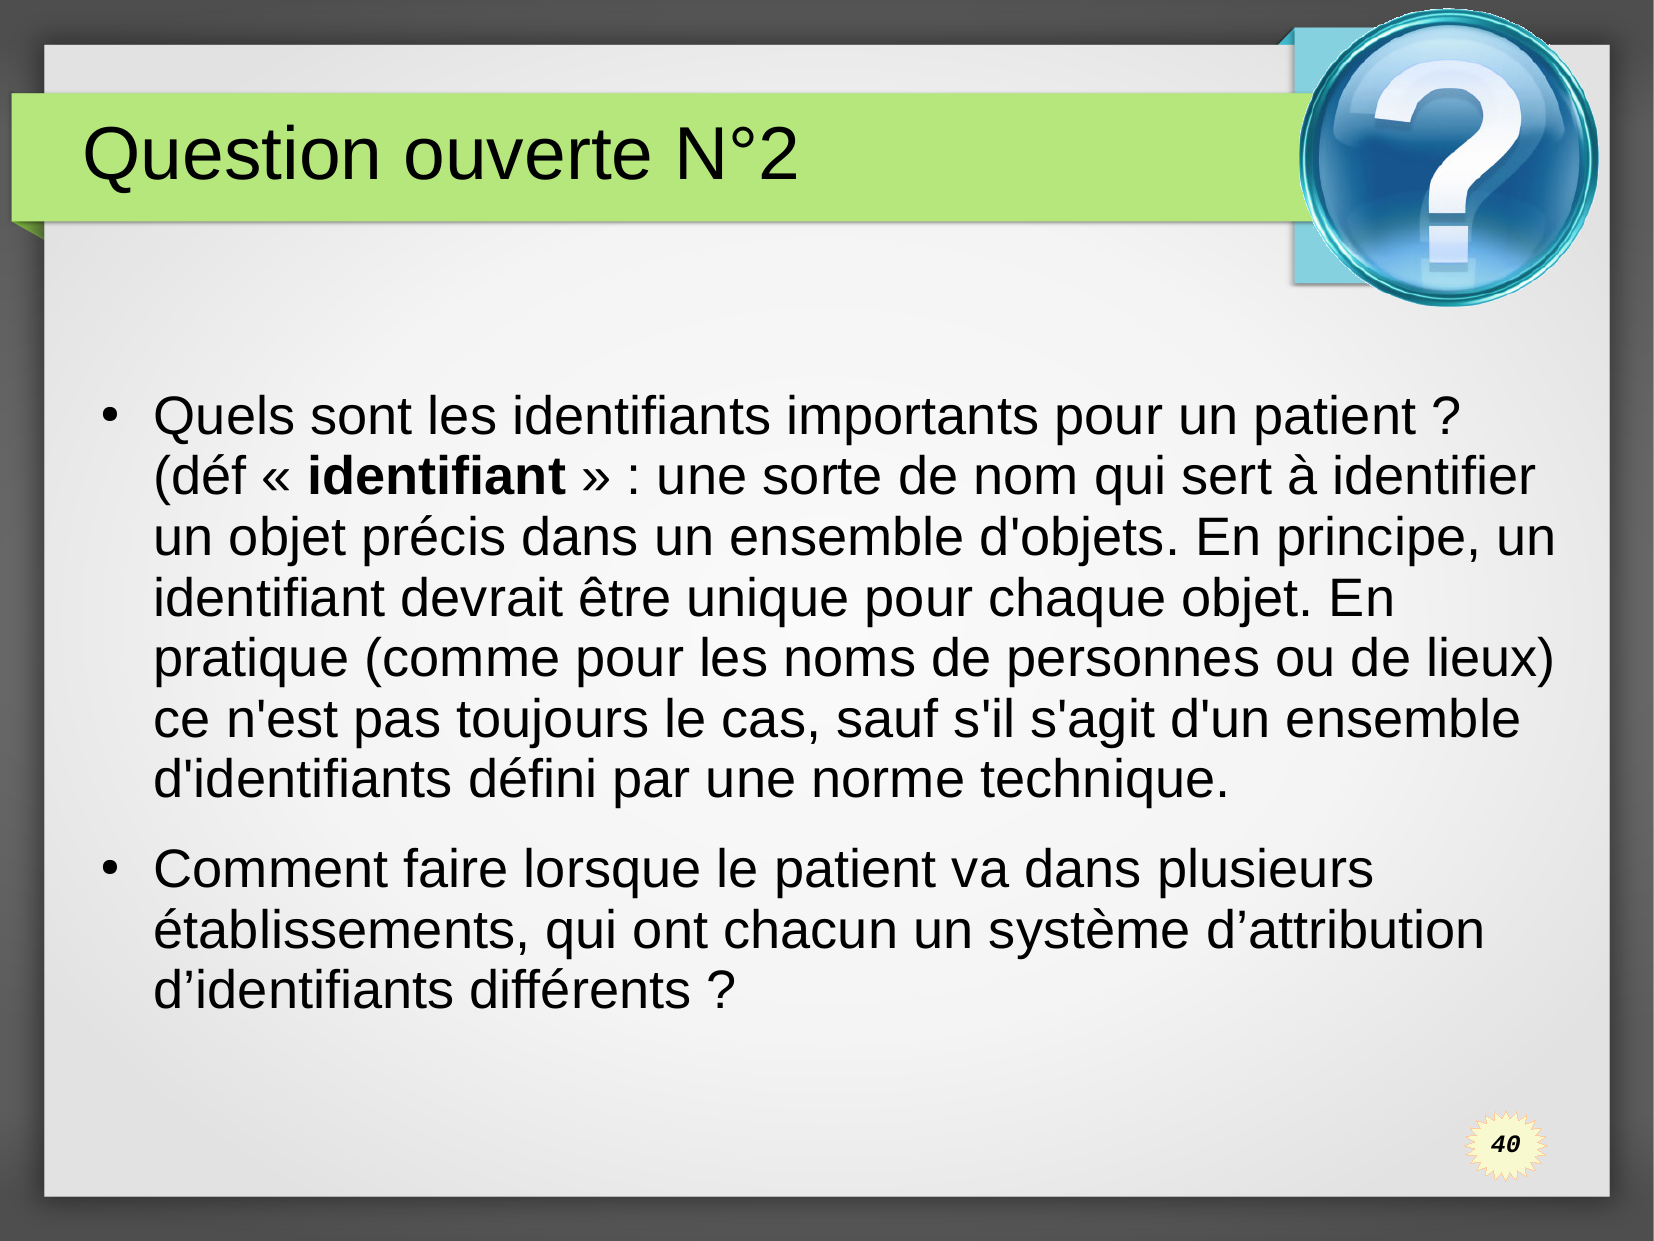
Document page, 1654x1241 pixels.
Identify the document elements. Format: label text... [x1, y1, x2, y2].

list Quels sont les identifiants importants pour un patient ? (déf « identifiant » : une sorte de nom qui sert à identifier un objet précis dans un ensemble d'objets. En principe, un identifiant devrait être unique pour chaque objet. En pratique (comme pour les noms de personnes ou de lieux) ce n'est pas toujours le cas, sauf s'il s'agit d'un ensemble d'identifiants défini par une norme technique. Comment faire lorsque le patient va dans plusieurs établissements, qui ont chacun un système d’attribution d’identifiants différents ? [82, 295, 1571, 1111]
title Question ouverte N°2 [82, 94, 1264, 213]
picture [0, 0, 1654, 1241]
